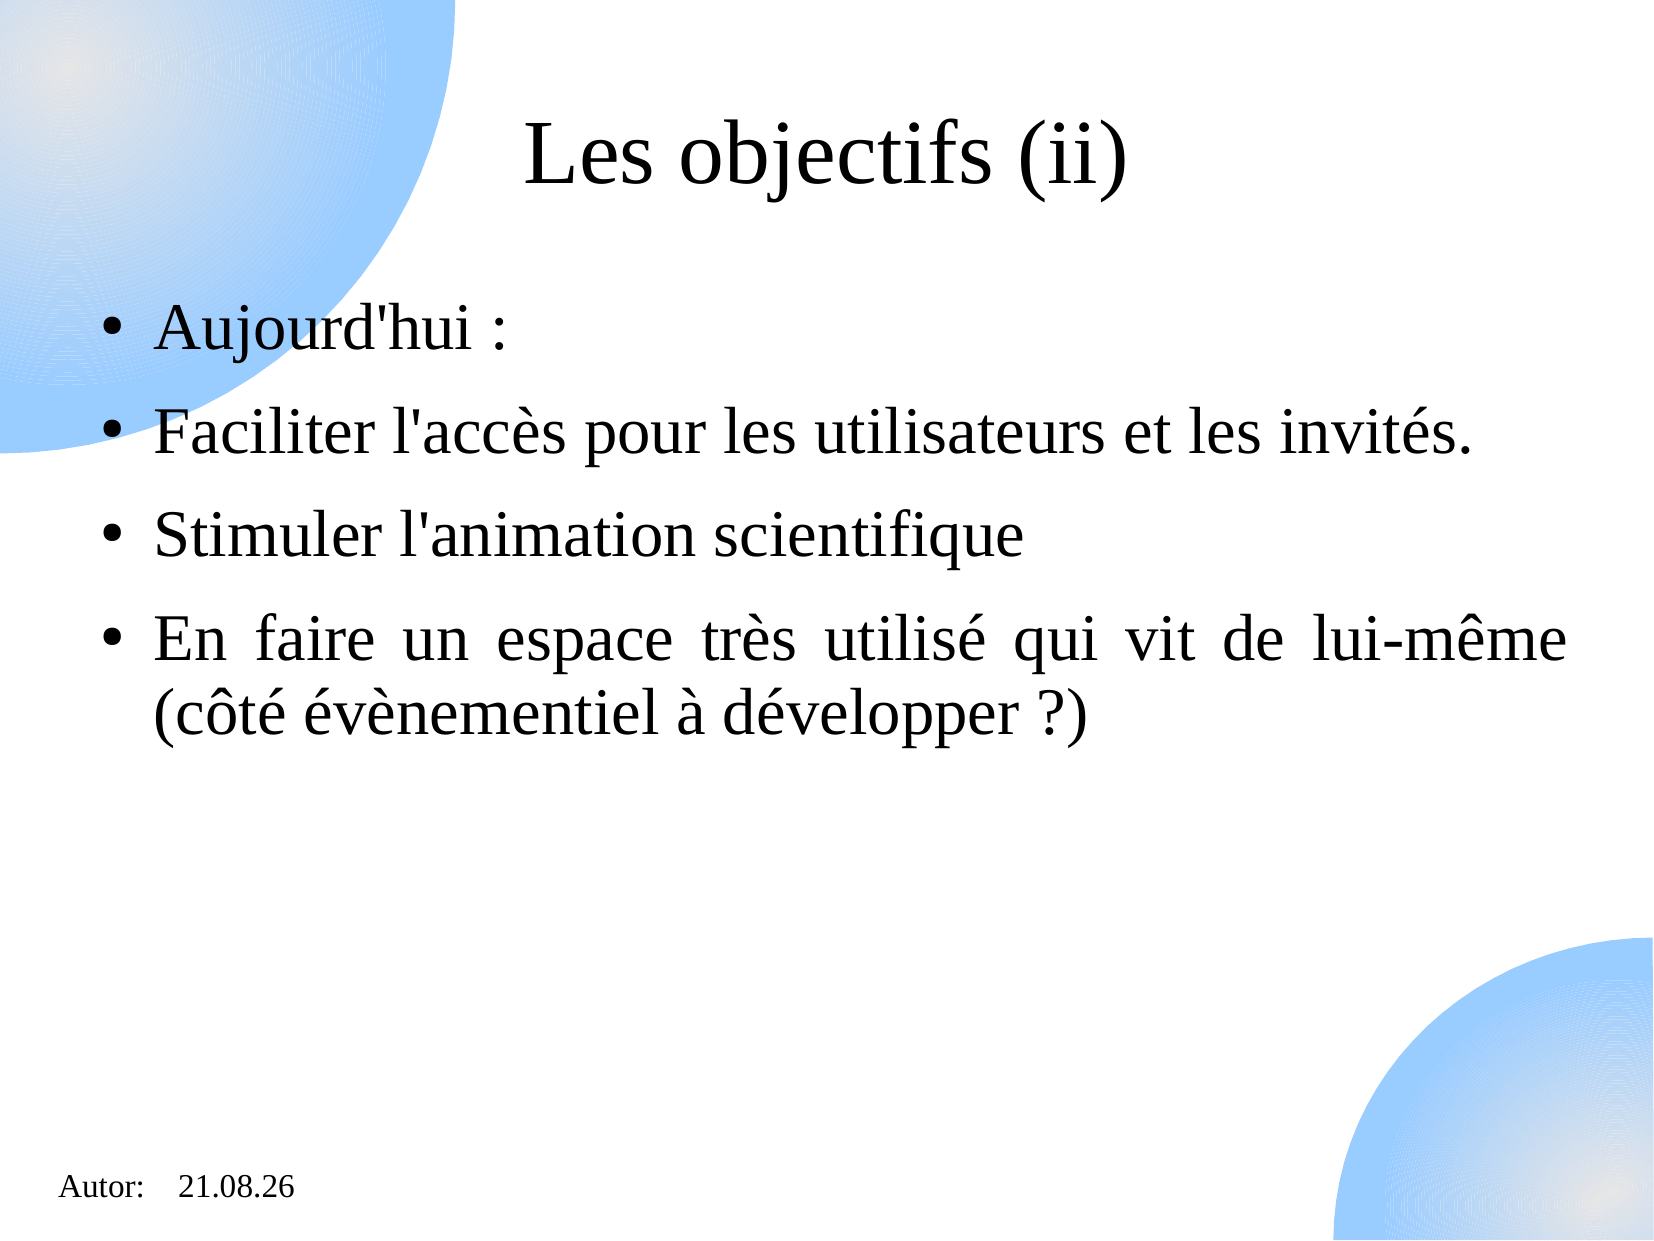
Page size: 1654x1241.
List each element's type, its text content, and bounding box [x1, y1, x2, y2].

list Aujourd'hui : Faciliter l'accès pour les utilisateurs et les invités. Stimuler l'animation scientifique En faire un espace très utilisé qui vit de lui-même (côté évènementiel à développer ?) [82, 290, 1571, 1109]
title Les objectifs (ii) [82, 49, 1571, 257]
